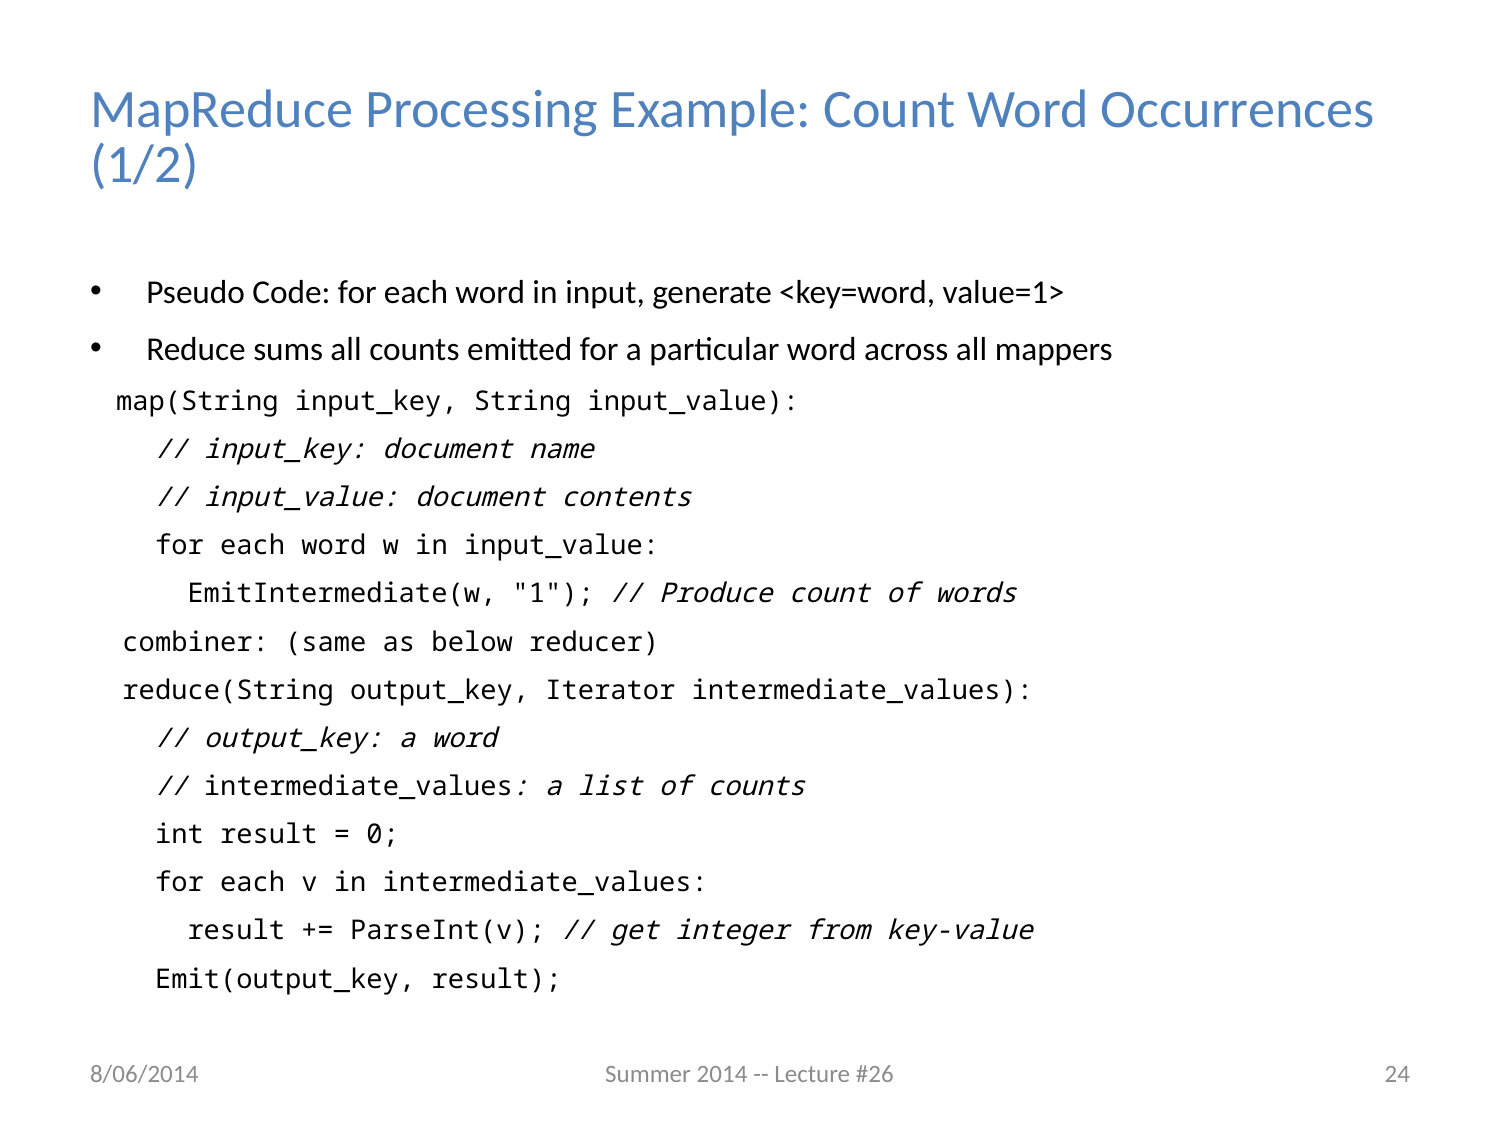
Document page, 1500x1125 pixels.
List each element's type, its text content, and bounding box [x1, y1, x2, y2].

title MapReduce Processing Example: Count Word Occurrences (1/2) [75, 45, 1425, 233]
footer Summer 2014 -- Lecture #26 [512, 1042, 988, 1103]
slide_number <number> [1074, 1042, 1425, 1103]
list Pseudo Code: for each word in input, generate <key=word, value=1> Reduce sums all counts emitted for a particular word across all mappers map(String input_key, String input_value): // input_key: document name // input_value: document contents for each word w in input_value: EmitIntermediate(w, "1"); // Produce count of words combiner: (same as below reducer) reduce(String output_key, Iterator intermediate_values): // output_key: a word // intermediate_values: a list of counts int result = 0; for each v in intermediate_values: result += ParseInt(v); // get integer from key-value Emit(output_key, result); [75, 262, 1425, 1073]
slide_number 8/06/2014 [75, 1042, 425, 1103]
